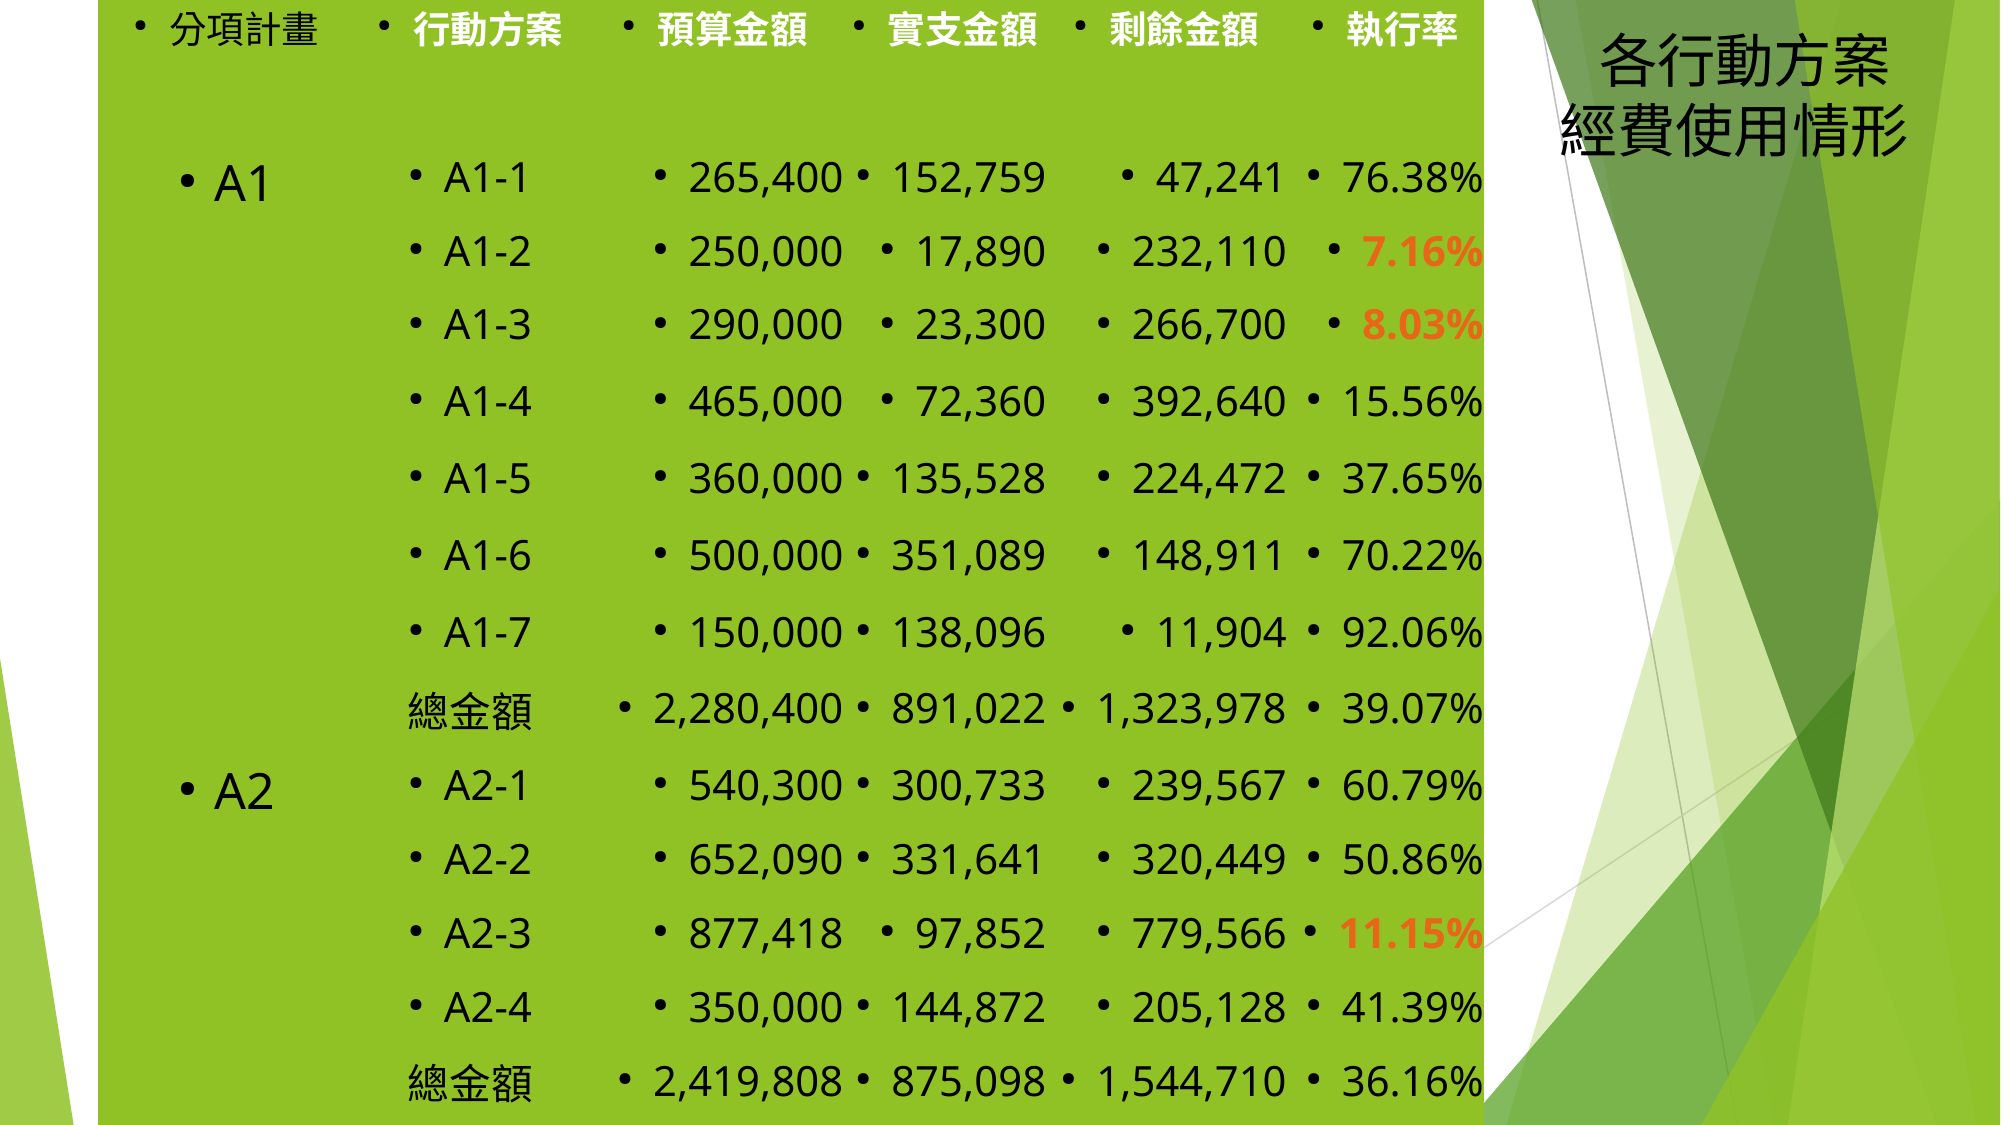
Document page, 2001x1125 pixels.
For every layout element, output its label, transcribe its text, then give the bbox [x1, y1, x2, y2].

table_cell 877,418 [586, 904, 844, 977]
table_cell 300,733 [844, 756, 1046, 830]
table_cell 891,022 [844, 679, 1046, 756]
table_cell 351,089 [844, 526, 1046, 602]
table_cell 250,000 [586, 221, 844, 295]
table_cell 36.16% [1287, 1051, 1484, 1125]
table_cell A1 [98, 148, 355, 756]
table_cell 1,323,978 [1046, 679, 1287, 756]
table_cell 266,700 [1046, 295, 1287, 372]
table_cell 540,300 [586, 756, 844, 830]
table_cell 392,640 [1046, 372, 1287, 449]
table_cell 72,360 [844, 372, 1046, 449]
table_cell 152,759 [844, 148, 1046, 221]
table_cell 350,000 [586, 977, 844, 1051]
table_cell 239,567 [1046, 756, 1287, 830]
table_cell 144,872 [844, 977, 1046, 1051]
text_box 各行動方案 經費使用情形 [1544, 16, 1955, 174]
table_cell 500,000 [586, 526, 844, 602]
table_cell 總金額 [355, 679, 586, 756]
table_header 實支金額 [844, 0, 1046, 148]
table_header 行動方案 [355, 0, 586, 148]
table_cell 11.15% [1287, 904, 1484, 977]
table_cell 1,544,710 [1046, 1051, 1287, 1125]
table_cell 265,400 [586, 148, 844, 221]
table_cell 232,110 [1046, 221, 1287, 295]
table_cell 465,000 [586, 372, 844, 449]
table_header 剩餘金額 [1046, 0, 1287, 148]
table_cell 205,128 [1046, 977, 1287, 1051]
table_cell 17,890 [844, 221, 1046, 295]
table_cell A1-5 [355, 449, 586, 526]
table_cell 47,241 [1046, 148, 1287, 221]
table_cell 224,472 [1046, 449, 1287, 526]
table_cell A2-1 [355, 756, 586, 830]
table_cell 60.79% [1287, 756, 1484, 830]
table_header 分項計畫 [98, 0, 355, 148]
table_cell A1-1 [355, 148, 586, 221]
table_cell 11,904 [1046, 602, 1287, 679]
table_cell 37.65% [1287, 449, 1484, 526]
table_cell A1-3 [355, 295, 586, 372]
table_cell 2,280,400 [586, 679, 844, 756]
table_cell 總金額 [355, 1051, 586, 1125]
table_cell A2-2 [355, 830, 586, 904]
table_cell 50.86% [1287, 830, 1484, 904]
table_cell 2,419,808 [586, 1051, 844, 1125]
table_header 執行率 [1287, 0, 1484, 148]
table_cell 135,528 [844, 449, 1046, 526]
table_cell 76.38% [1287, 148, 1484, 221]
table_cell 7.16% [1287, 221, 1484, 295]
table_cell 41.39% [1287, 977, 1484, 1051]
table_cell 150,000 [586, 602, 844, 679]
table_cell A2-4 [355, 977, 586, 1051]
table_cell 8.03% [1287, 295, 1484, 372]
table_cell A1-7 [355, 602, 586, 679]
table_cell 290,000 [586, 295, 844, 372]
table_cell A2 [98, 756, 355, 1125]
table_cell A1-6 [355, 526, 586, 602]
table_cell 39.07% [1287, 679, 1484, 756]
table_cell 148,911 [1046, 526, 1287, 602]
table_cell 652,090 [586, 830, 844, 904]
table_cell 15.56% [1287, 372, 1484, 449]
table_cell 779,566 [1046, 904, 1287, 977]
table_cell 875,098 [844, 1051, 1046, 1125]
table_cell A1-4 [355, 372, 586, 449]
table_cell 70.22% [1287, 526, 1484, 602]
table_cell 92.06% [1287, 602, 1484, 679]
table_cell 320,449 [1046, 830, 1287, 904]
table_cell 138,096 [844, 602, 1046, 679]
table_cell 360,000 [586, 449, 844, 526]
table_cell 23,300 [844, 295, 1046, 372]
table_cell 97,852 [844, 904, 1046, 977]
table_cell 331,641 [844, 830, 1046, 904]
table_header 預算金額 [586, 0, 844, 148]
table_cell A1-2 [355, 221, 586, 295]
table_cell A2-3 [355, 904, 586, 977]
